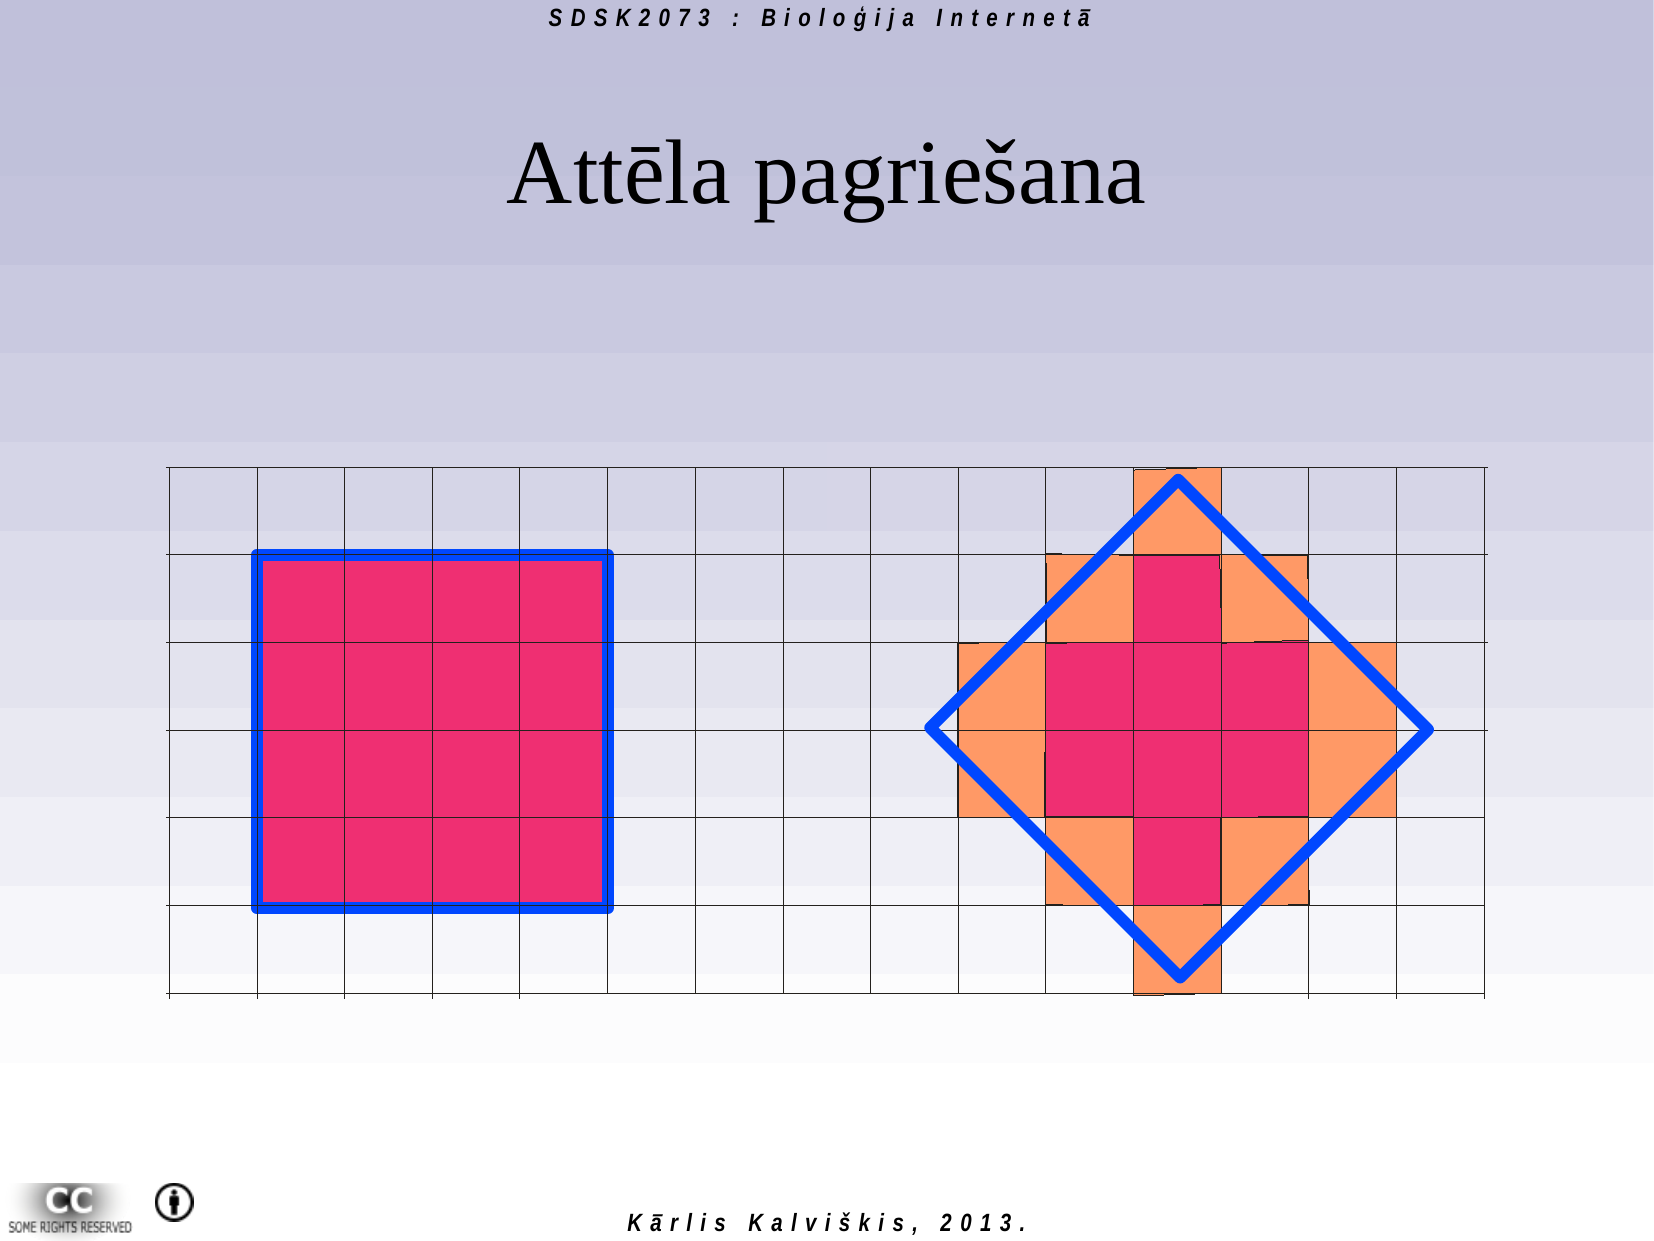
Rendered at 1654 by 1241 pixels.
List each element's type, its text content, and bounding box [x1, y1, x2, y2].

text_box [520, 818, 607, 905]
text_box [520, 643, 607, 730]
text_box [1134, 818, 1221, 905]
text_box [520, 555, 607, 642]
text_box [1046, 731, 1133, 817]
text_box [1351, 772, 1396, 817]
text_box [1134, 468, 1221, 514]
text_box [1222, 731, 1308, 817]
text_box [258, 555, 344, 642]
text_box [1046, 818, 1133, 905]
text_box [345, 643, 432, 730]
text_box [520, 731, 607, 817]
text_box [1263, 555, 1308, 600]
text_box [433, 731, 519, 817]
text_box [433, 818, 519, 905]
text_box [1046, 643, 1133, 730]
text_box [258, 818, 344, 905]
text_box [1309, 731, 1396, 817]
text_box [1263, 860, 1308, 905]
text_box [433, 555, 519, 642]
text_box [959, 643, 1045, 730]
text_box [959, 731, 1045, 817]
text_box [1134, 489, 1221, 554]
text_box [1134, 941, 1222, 993]
text_box [1222, 643, 1308, 730]
text_box [1134, 731, 1221, 817]
text_box [1134, 555, 1221, 642]
text_box [1046, 555, 1133, 642]
text_box [1309, 643, 1396, 730]
text_box [959, 643, 1005, 689]
text_box [345, 818, 432, 905]
text_box [433, 643, 519, 730]
title Attēla pagriešana [29, 49, 1625, 296]
text_box [1351, 643, 1396, 688]
picture [0, 0, 1654, 1241]
text_box [258, 643, 344, 730]
text_box [1046, 853, 1098, 905]
text_box [258, 731, 344, 817]
text_box [1046, 555, 1093, 602]
text_box [1134, 643, 1221, 730]
text_box [1222, 555, 1308, 642]
text_box [1134, 906, 1221, 968]
text_box [345, 731, 432, 817]
text_box [959, 766, 1010, 817]
text_box [345, 555, 432, 642]
text_box [1222, 818, 1308, 905]
